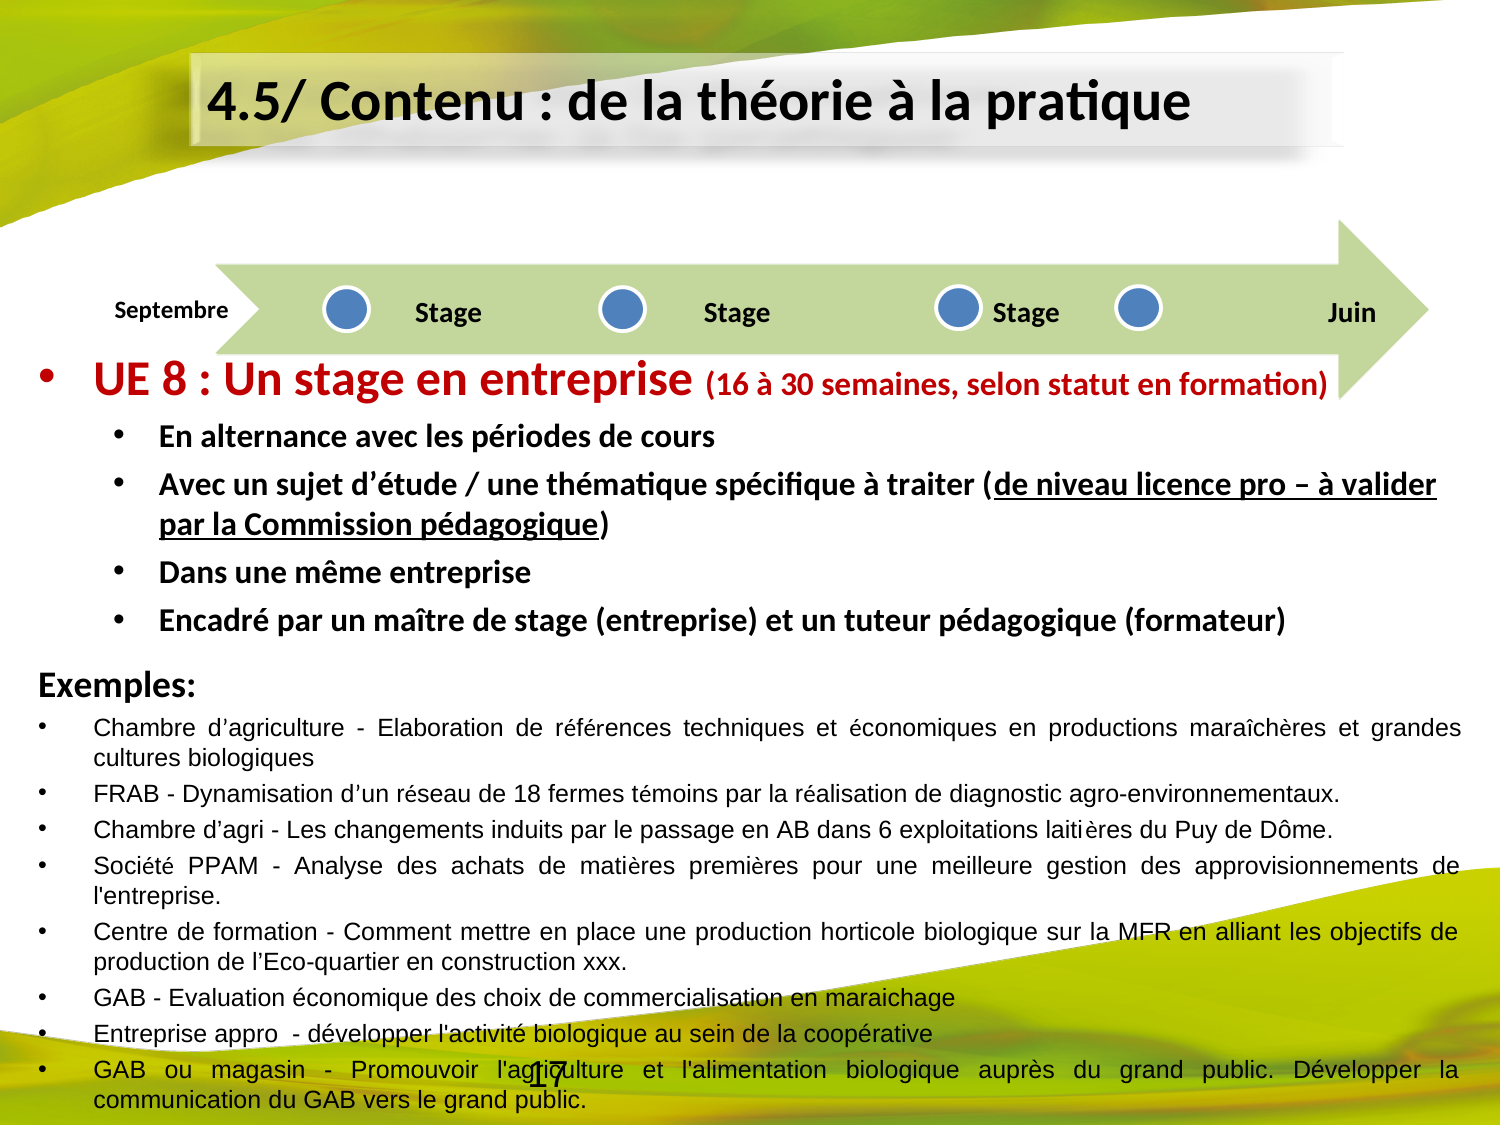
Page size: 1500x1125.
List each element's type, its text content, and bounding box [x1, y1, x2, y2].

picture [88, 47, 1430, 535]
picture [15, 867, 1500, 1125]
text_box Septembre [99, 285, 261, 332]
text_box UE 8 : Un stage en entreprise (16 à 30 semaines, selon statut en formation) En alternance avec les périodes de cours Avec un sujet d’étude / une thématique spécifique à traiter (de niveau licence pro – à valider par la Commission pédagogique) Dans une même entreprise Encadré par un maître de stage (entreprise) et un tuteur pédagogique (formateur) Exemples: Chambre d’agriculture - Elaboration de références techniques et économiques en productions maraîchères et grandes cultures biologiques FRAB - Dynamisation d’un réseau de 18 fermes témoins par la réalisation de diagnostic agro-environnementaux. Chambre d’agri - Les changements induits par le passage en AB dans 6 exploitations laitières du Puy de Dôme. Société PPAM - Analyse des achats de matières premières pour une meilleure gestion des approvisionnements de l'entreprise. Centre de formation - Comment mettre en place une production horticole biologique sur la MFR en alliant les objectifs de production de l’Eco-quartier en construction xxx. GAB - Evaluation économique des choix de commercialisation en maraichage Entreprise appro - développer l'activité biologique au sein de la coopérative GAB ou magasin - Promouvoir l'agriculture et l'alimentation biologique auprès du grand public. Développer la communication du GAB vers le grand public. [23, 337, 1477, 1122]
text_box 4.5/ Contenu : de la théorie à la pratique [192, 53, 1345, 140]
text_box Stage [688, 285, 850, 337]
text_box Stage [400, 285, 562, 337]
text_box Juin [1313, 285, 1417, 337]
text_box Stage [978, 285, 1139, 337]
